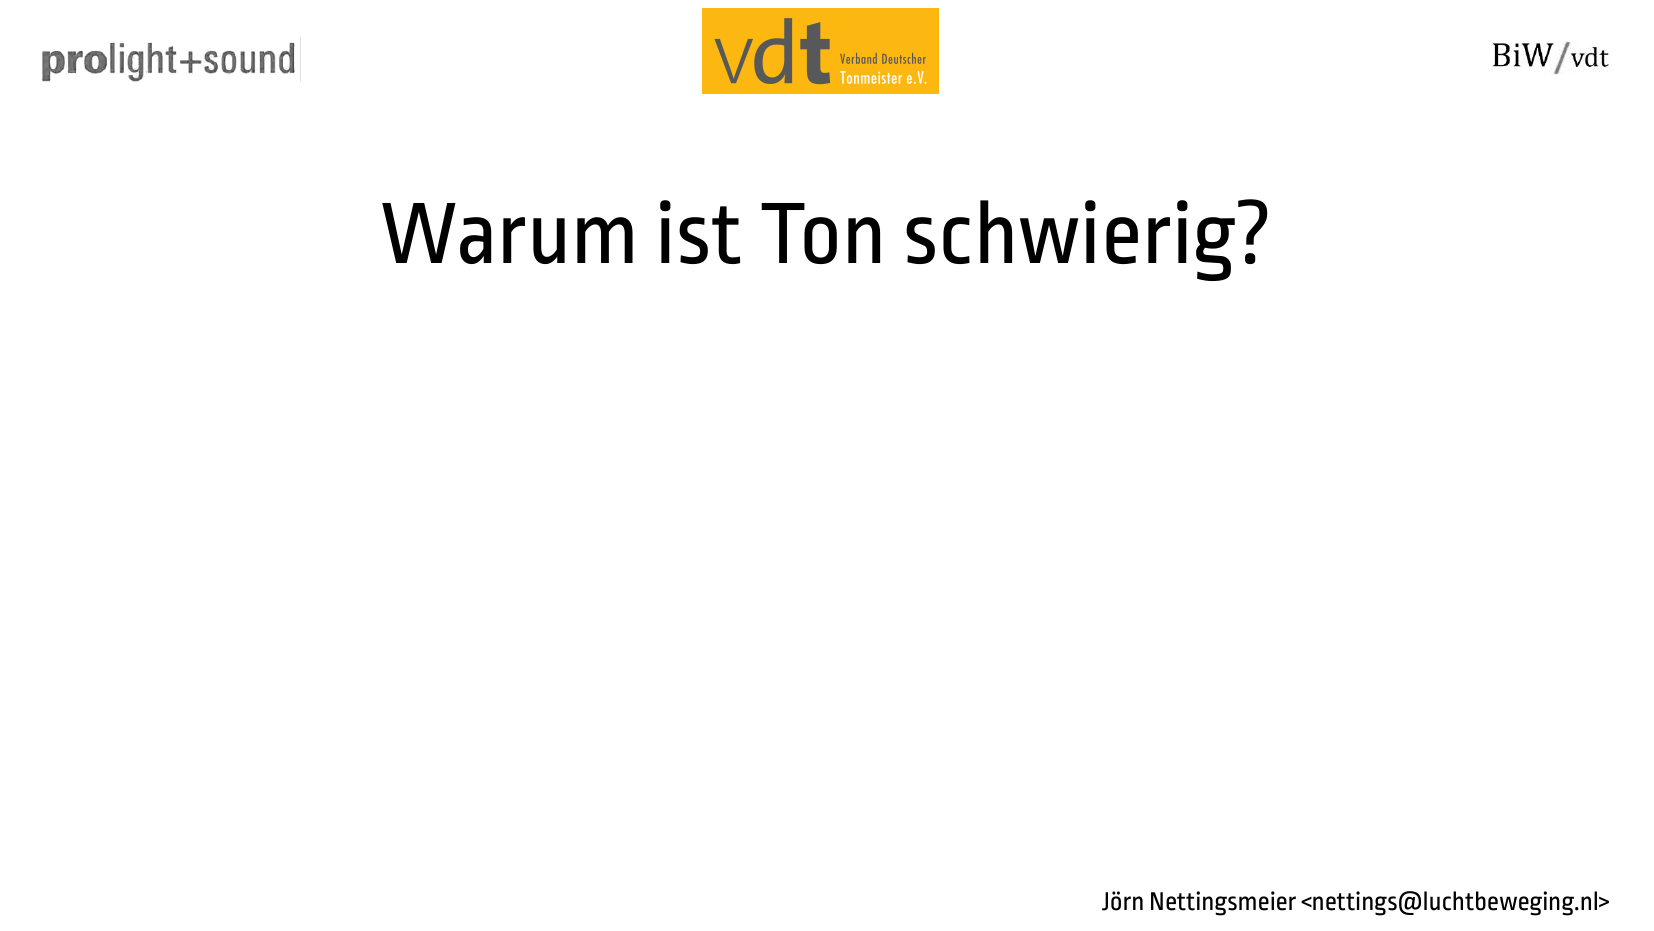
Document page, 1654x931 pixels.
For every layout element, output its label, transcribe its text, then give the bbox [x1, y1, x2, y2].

picture [1490, 39, 1613, 75]
picture [37, 37, 301, 82]
picture [702, 8, 939, 94]
title Warum ist Ton schwierig? [82, 185, 1571, 285]
